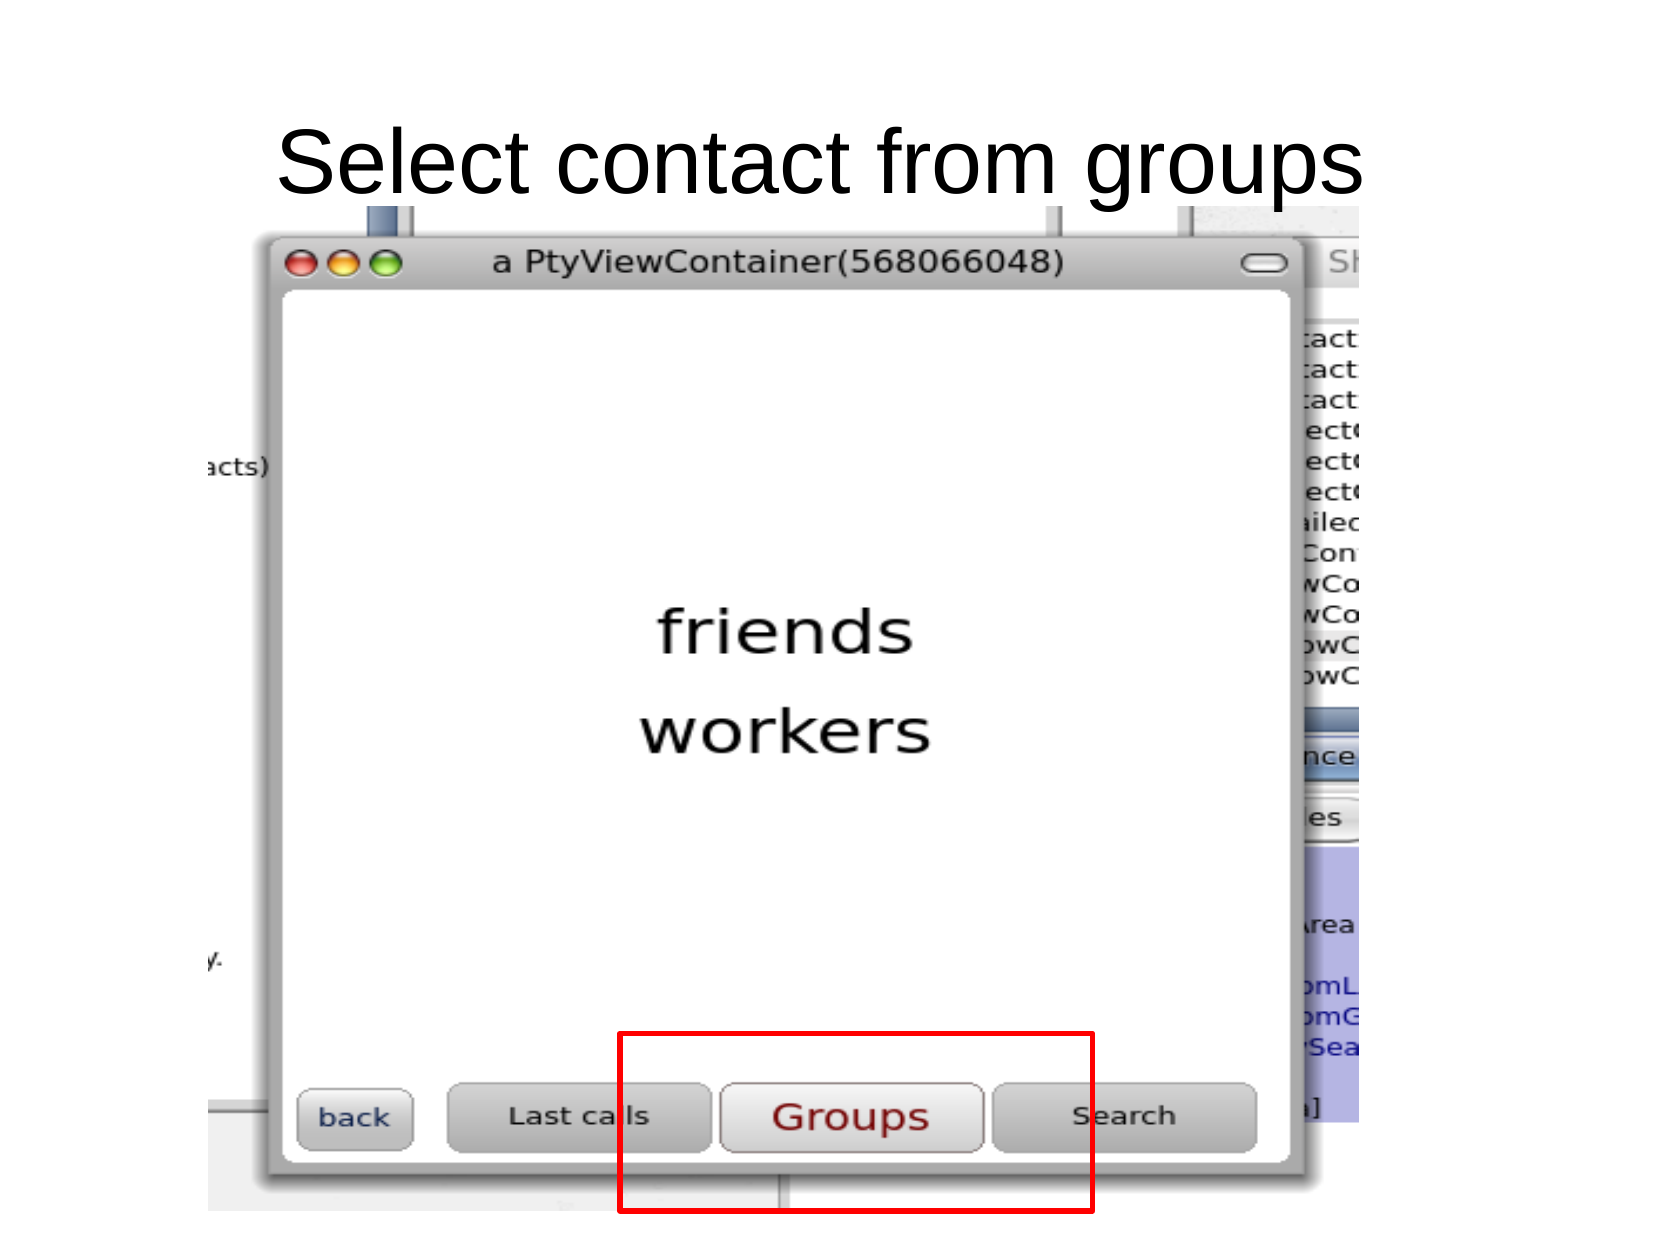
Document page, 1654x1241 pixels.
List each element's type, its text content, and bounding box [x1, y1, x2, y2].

picture [208, 266, 1359, 1211]
picture [623, 1036, 1090, 1208]
title Select contact from groups [76, 58, 1565, 266]
